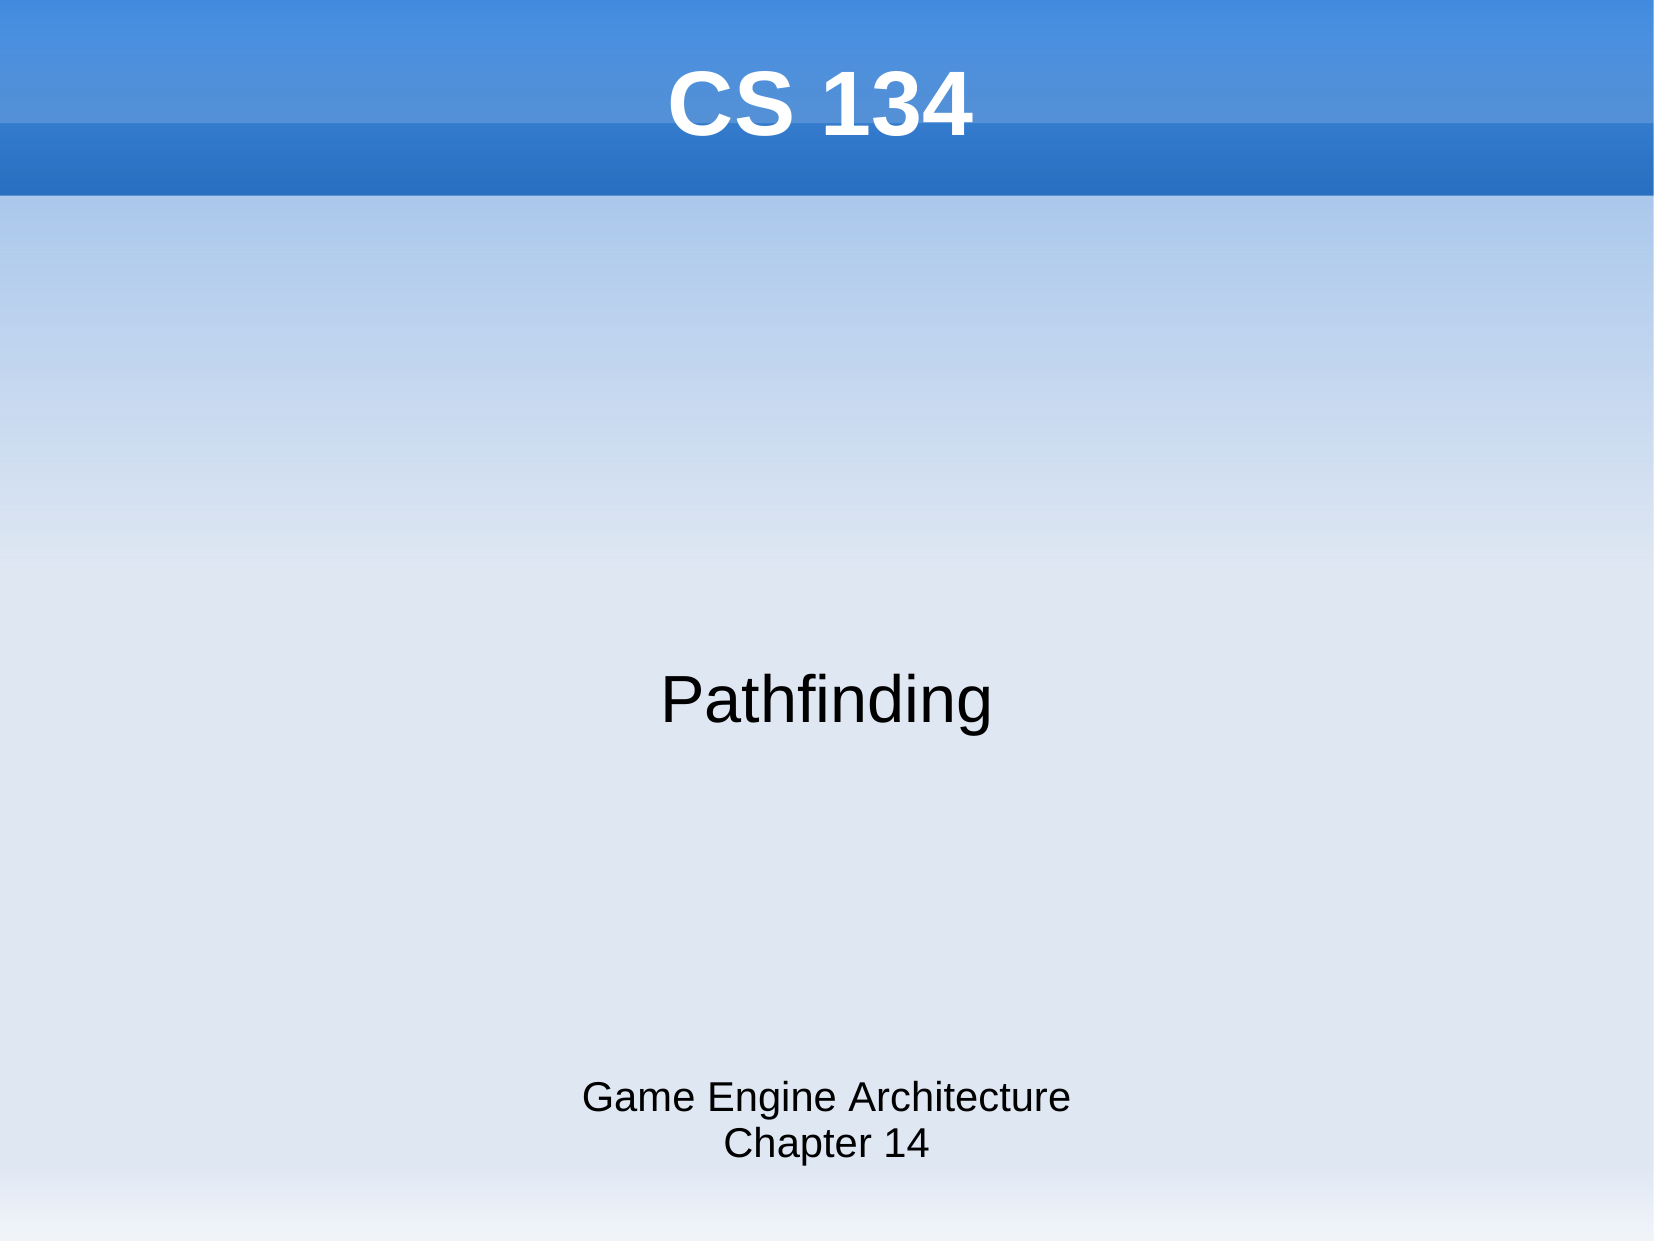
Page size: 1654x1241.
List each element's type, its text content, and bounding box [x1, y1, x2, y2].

subtitle Pathfinding [82, 290, 1571, 1109]
title CS 134 [76, 0, 1565, 208]
picture [0, 0, 1654, 1241]
text_box Game Engine Architecture Chapter 14 [567, 1065, 1087, 1175]
